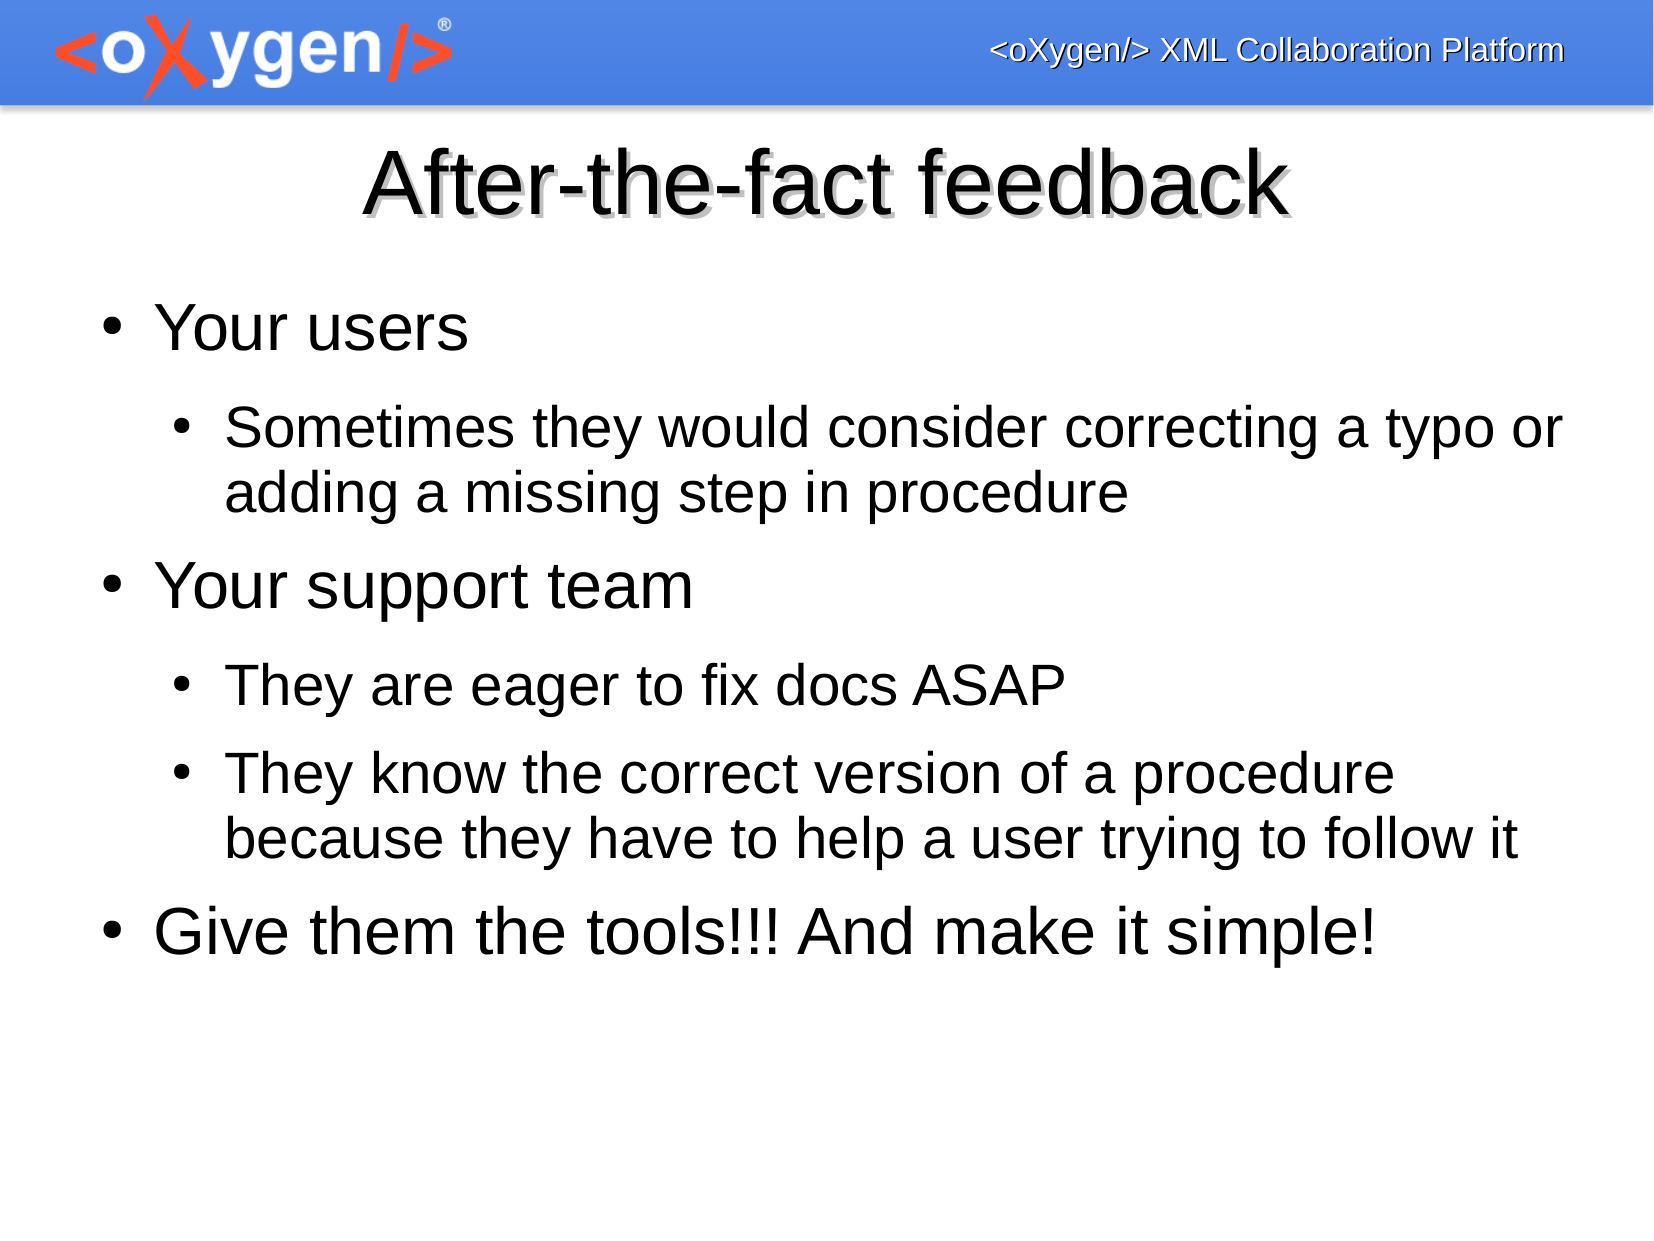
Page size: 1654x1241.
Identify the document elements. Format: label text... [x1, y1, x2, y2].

list Your users Sometimes they would consider correcting a typo or adding a missing step in procedure Your support team They are eager to fix docs ASAP They know the correct version of a procedure because they have to help a user trying to follow it Give them the tools!!! And make it simple! [82, 290, 1571, 1010]
title After-the-fact feedback [82, 78, 1571, 287]
picture [0, 0, 1654, 119]
